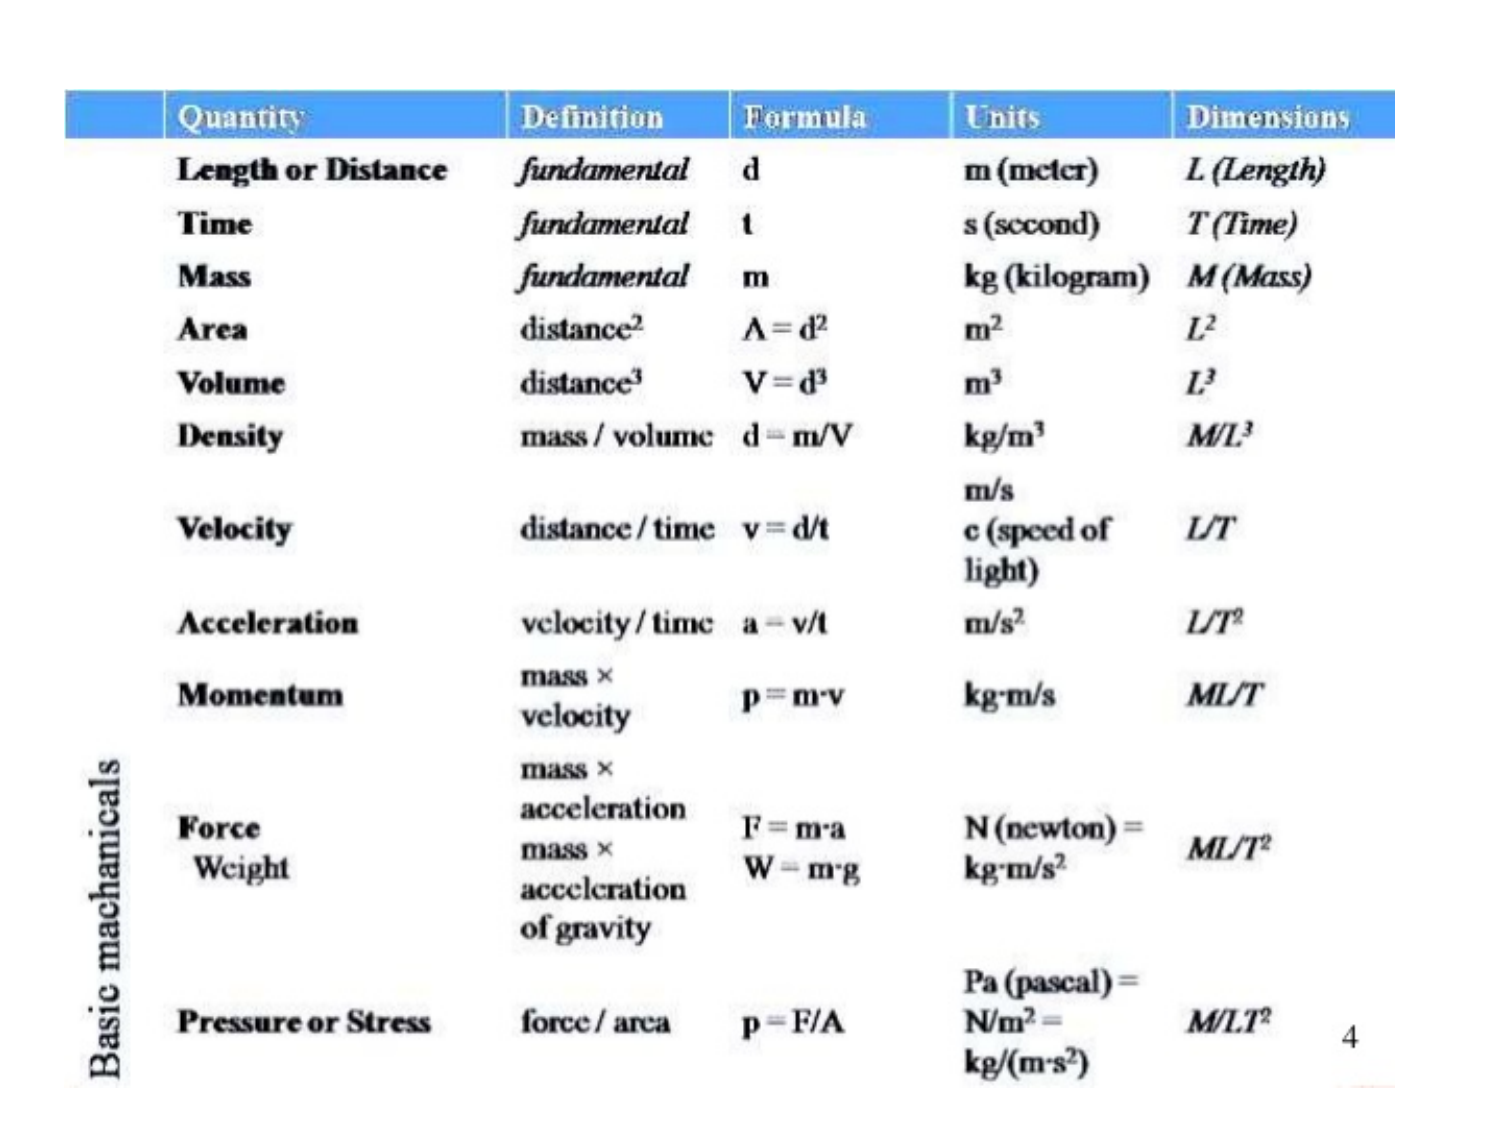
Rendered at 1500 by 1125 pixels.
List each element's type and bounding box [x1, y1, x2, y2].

picture [64, 89, 1395, 1089]
